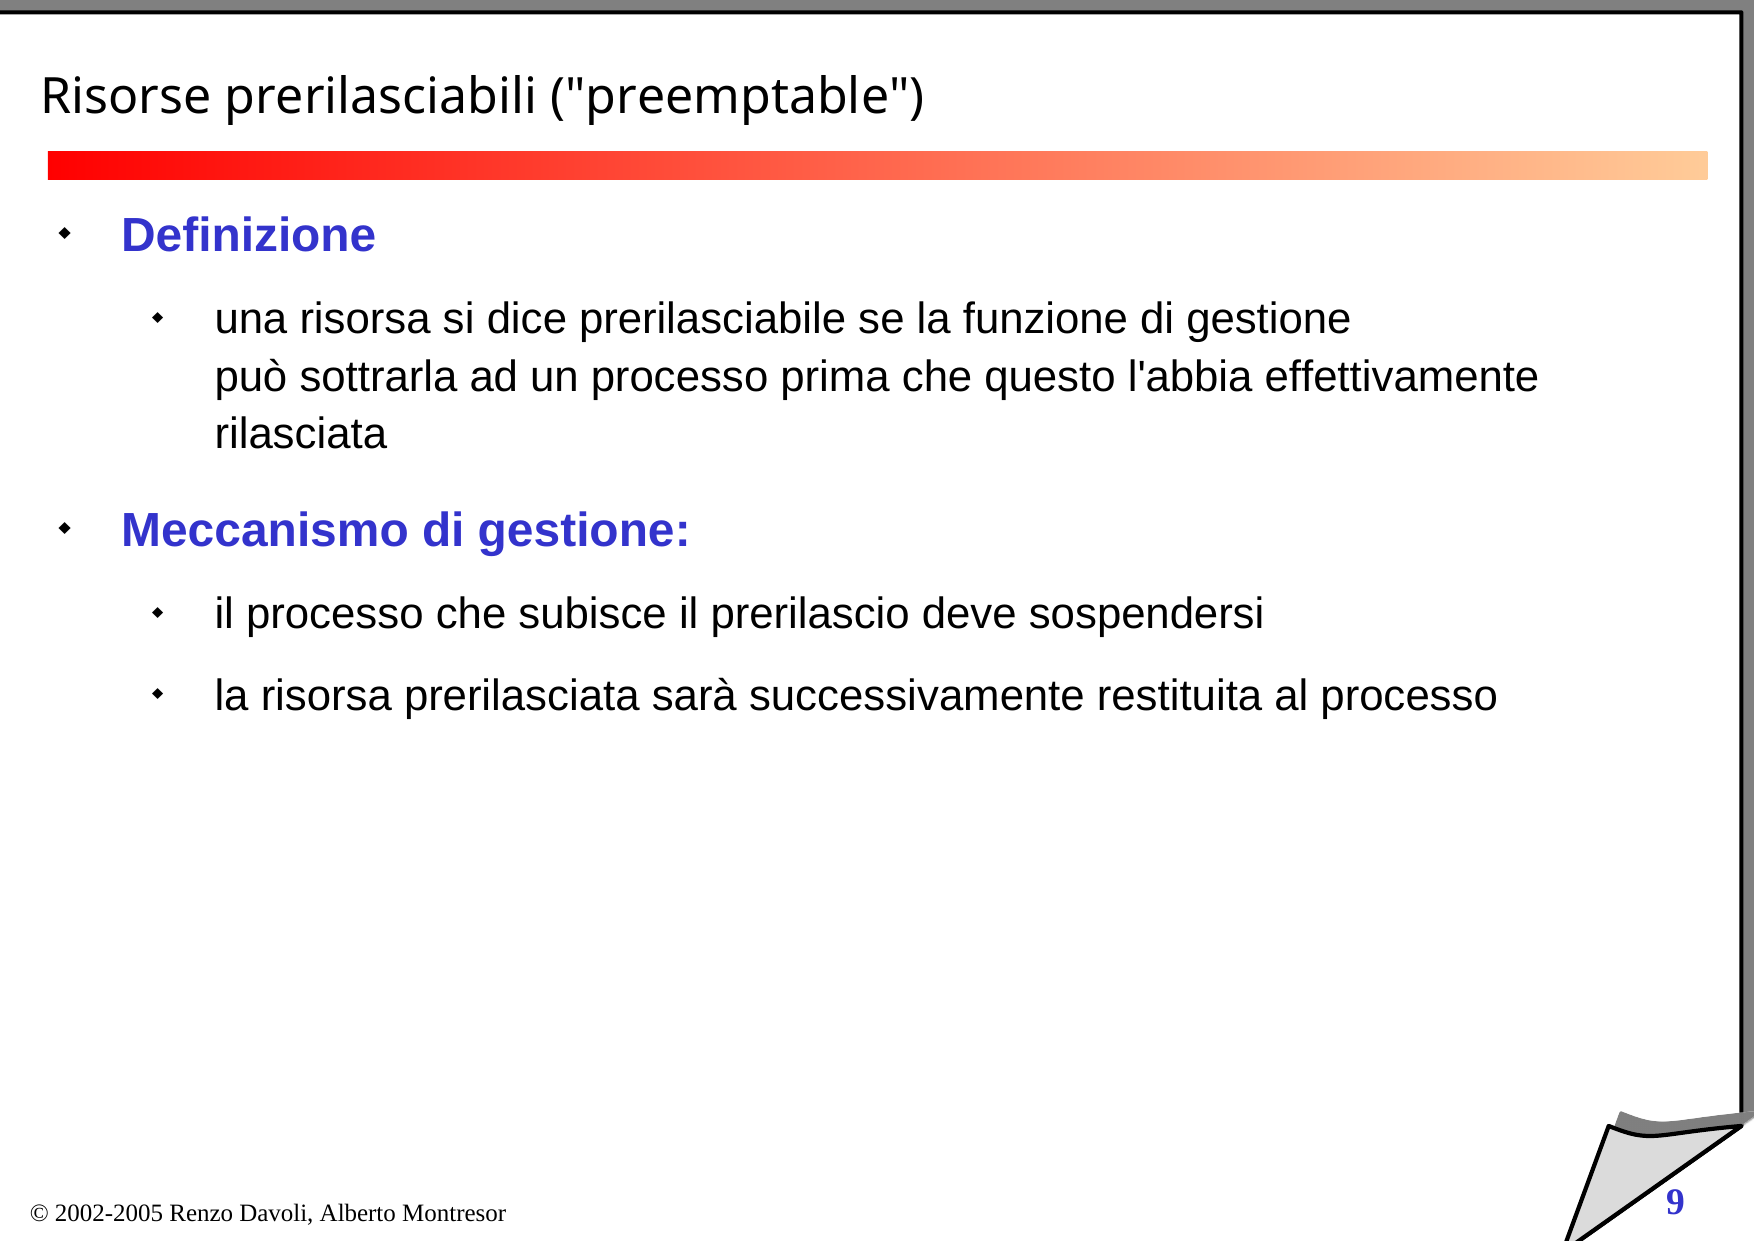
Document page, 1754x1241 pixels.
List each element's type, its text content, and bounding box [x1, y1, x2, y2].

list Definizione una risorsa si dice prerilasciabile se la funzione di gestione può sottrarla ad un processo prima che questo l'abbia effettivamente rilasciata Meccanismo di gestione: il processo che subisce il prerilascio deve sospendersi la risorsa prerilasciata sarà successivamente restituita al processo [58, 206, 1696, 834]
text_box q [750, 152, 754, 179]
title Risorse prerilasciabili ("preemptable") [40, 49, 1714, 144]
